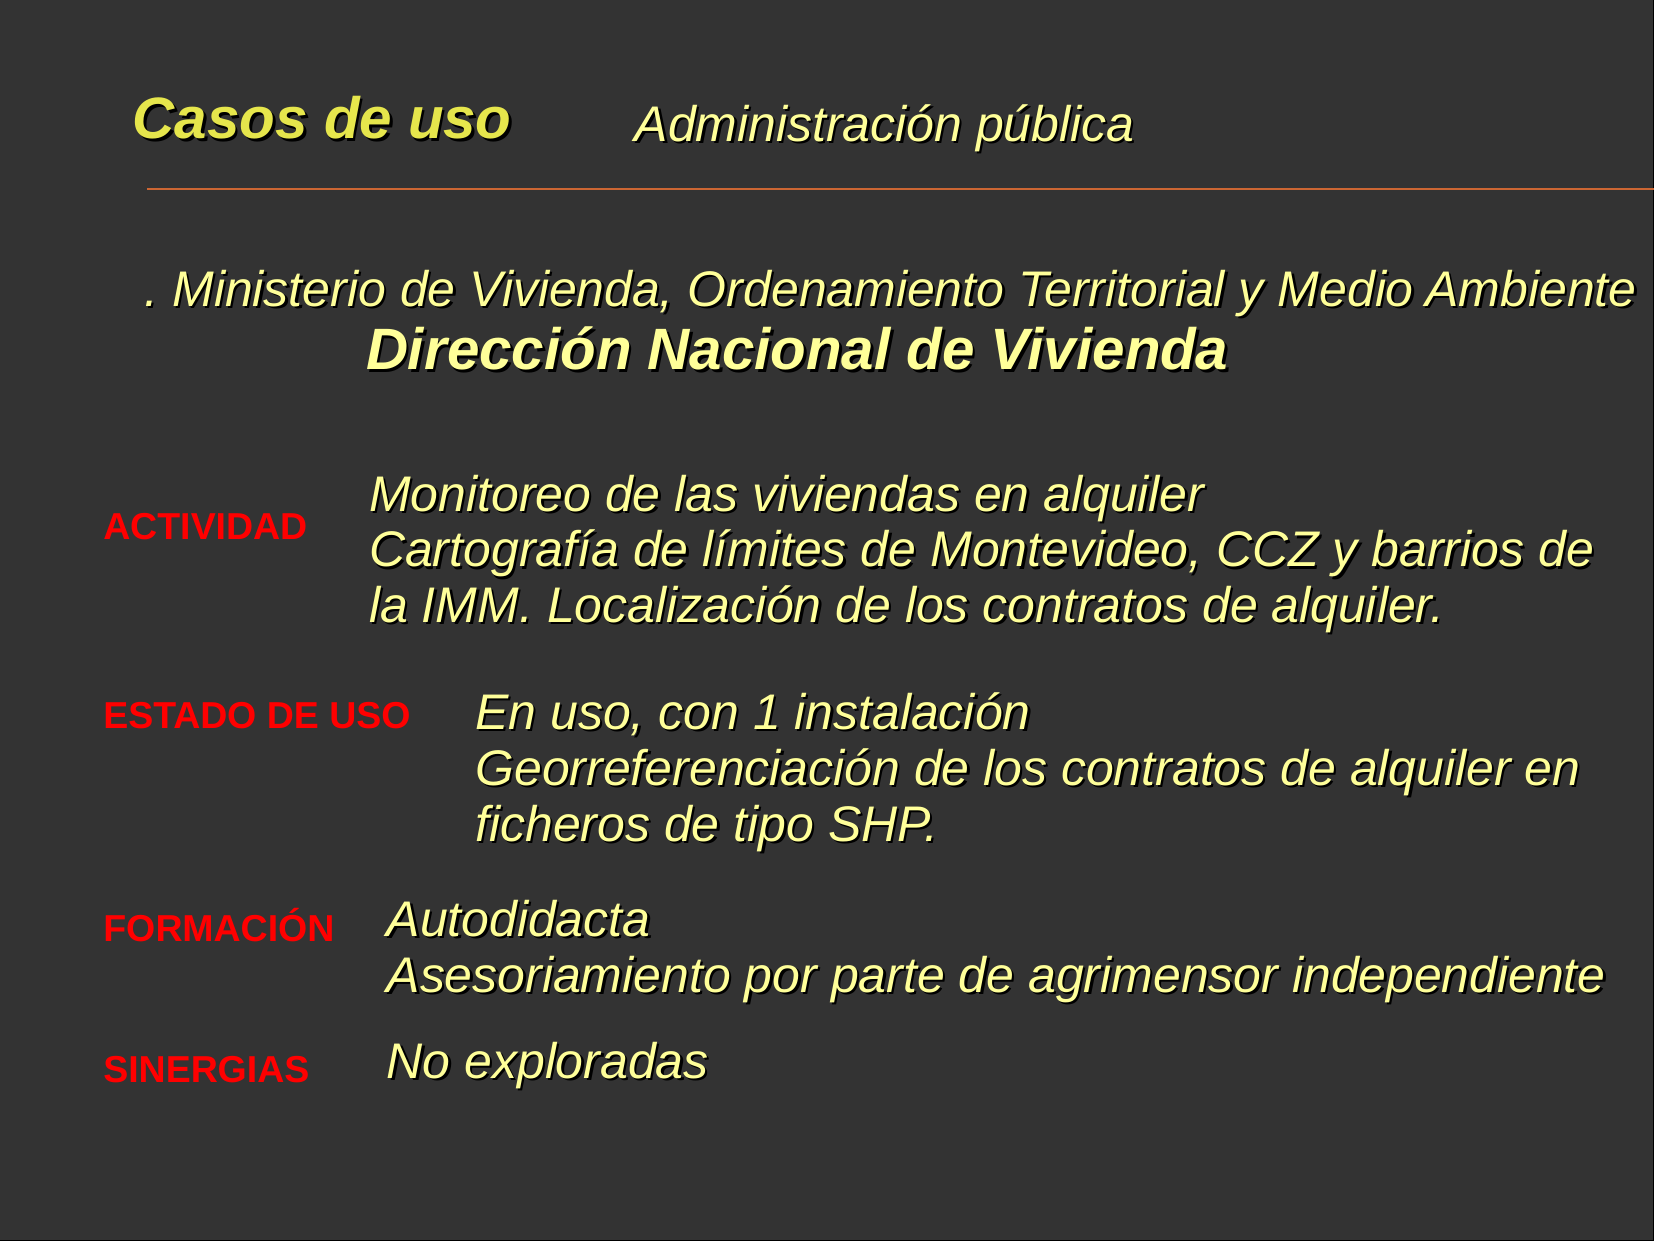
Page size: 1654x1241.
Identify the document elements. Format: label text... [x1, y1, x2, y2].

text_box [0, 0, 1654, 1241]
text_box Autodidacta Asesoriamiento por parte de agrimensor independiente [372, 883, 1654, 1011]
text_box No exploradas [372, 1025, 1654, 1097]
text_box Administración pública [620, 88, 1536, 160]
text_box FORMACIÓN [88, 899, 372, 957]
text_box Casos de uso [118, 78, 1536, 169]
text_box En uso, con 1 instalación Georreferenciación de los contratos de alquiler en ficheros de tipo SHP. [460, 677, 1654, 860]
text_box ESTADO DE USO [88, 687, 460, 745]
text_box Monitoreo de las viviendas en alquiler Cartografía de límites de Montevideo, CCZ y barrios de la IMM. Localización de los contratos de alquiler. [354, 458, 1654, 641]
text_box ACTIVIDAD [88, 498, 354, 556]
text_box . Ministerio de Vivienda, Ordenamiento Territorial y Medio Ambiente Dirección Nacional de Vivienda [129, 253, 1654, 390]
text_box SINERGIAS [88, 1041, 502, 1099]
